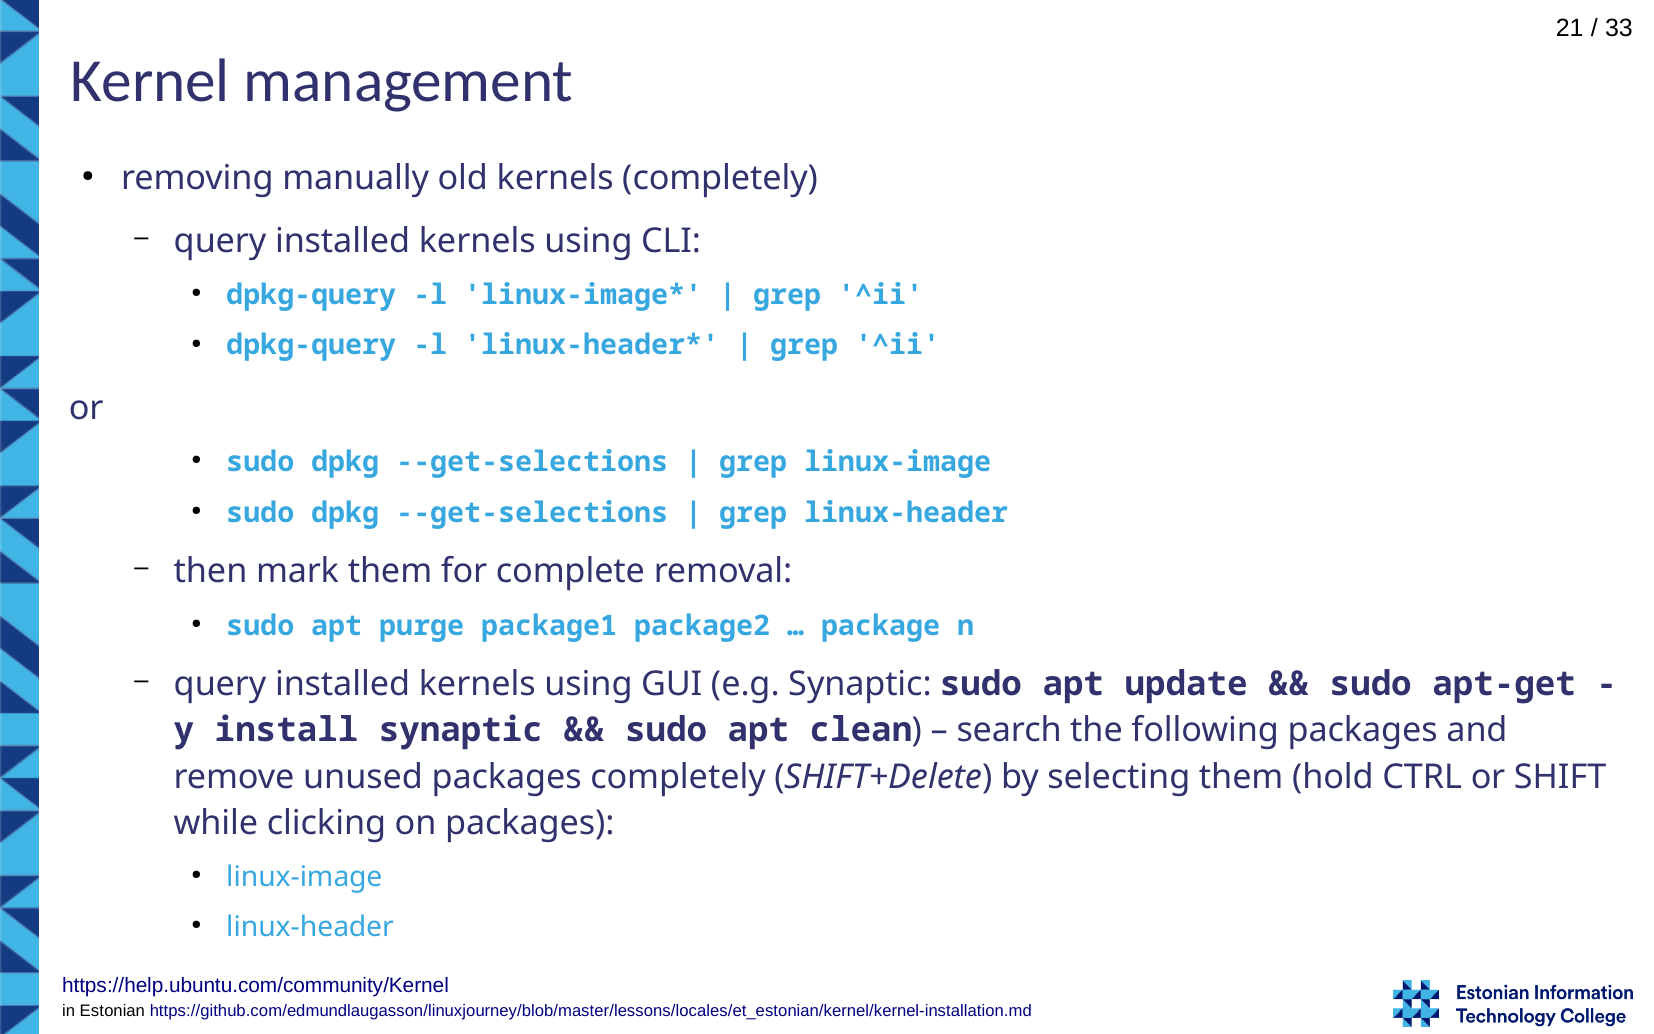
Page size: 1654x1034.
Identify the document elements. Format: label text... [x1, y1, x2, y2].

list removing manually old kernels (completely) query installed kernels using CLI: dpkg-query -l 'linux-image*' | grep '^ii' dpkg-query -l 'linux-header*' | grep '^ii' or sudo dpkg --get-selections | grep linux-image sudo dpkg --get-selections | grep linux-header then mark them for complete removal: sudo apt purge package1 package2 … package n query installed kernels using GUI (e.g. Synaptic: sudo apt update && sudo apt-get -y install synaptic && sudo apt clean) – search the following packages and remove unused packages completely (SHIFT+Delete) by selecting them (hold CTRL or SHIFT while clicking on packages): linux-image linux-header [68, 153, 1630, 957]
text_box https://help.ubuntu.com/community/Kernel [47, 966, 485, 1004]
picture [1393, 980, 1633, 1027]
text_box in Estonian https://github.com/edmundlaugasson/linuxjourney/blob/master/lessons/locales/et_estonian/kernel/kernel-installation.md [47, 994, 1063, 1028]
title Kernel management [70, 41, 1630, 130]
